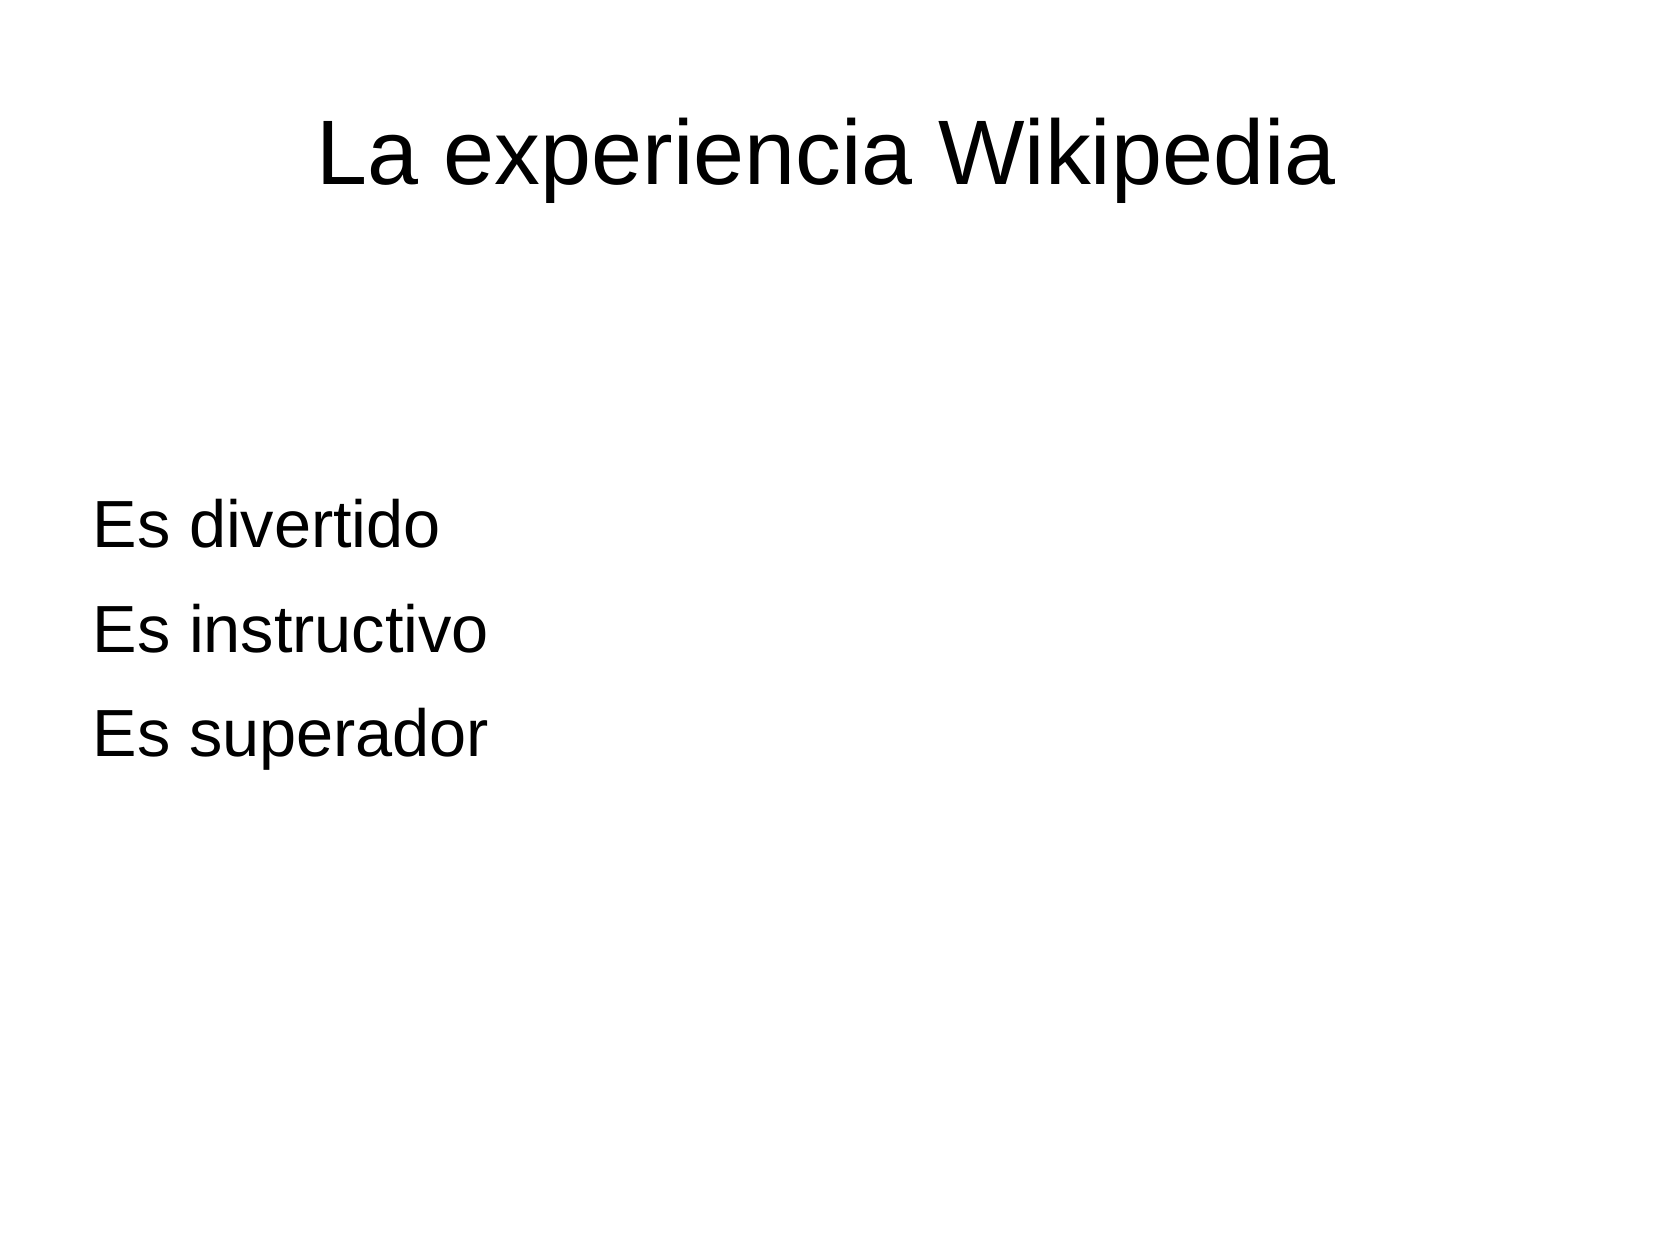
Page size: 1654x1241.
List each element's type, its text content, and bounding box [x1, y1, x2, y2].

list Es divertido Es instructivo Es superador [75, 487, 1564, 1147]
title La experiencia Wikipedia [82, 49, 1571, 257]
